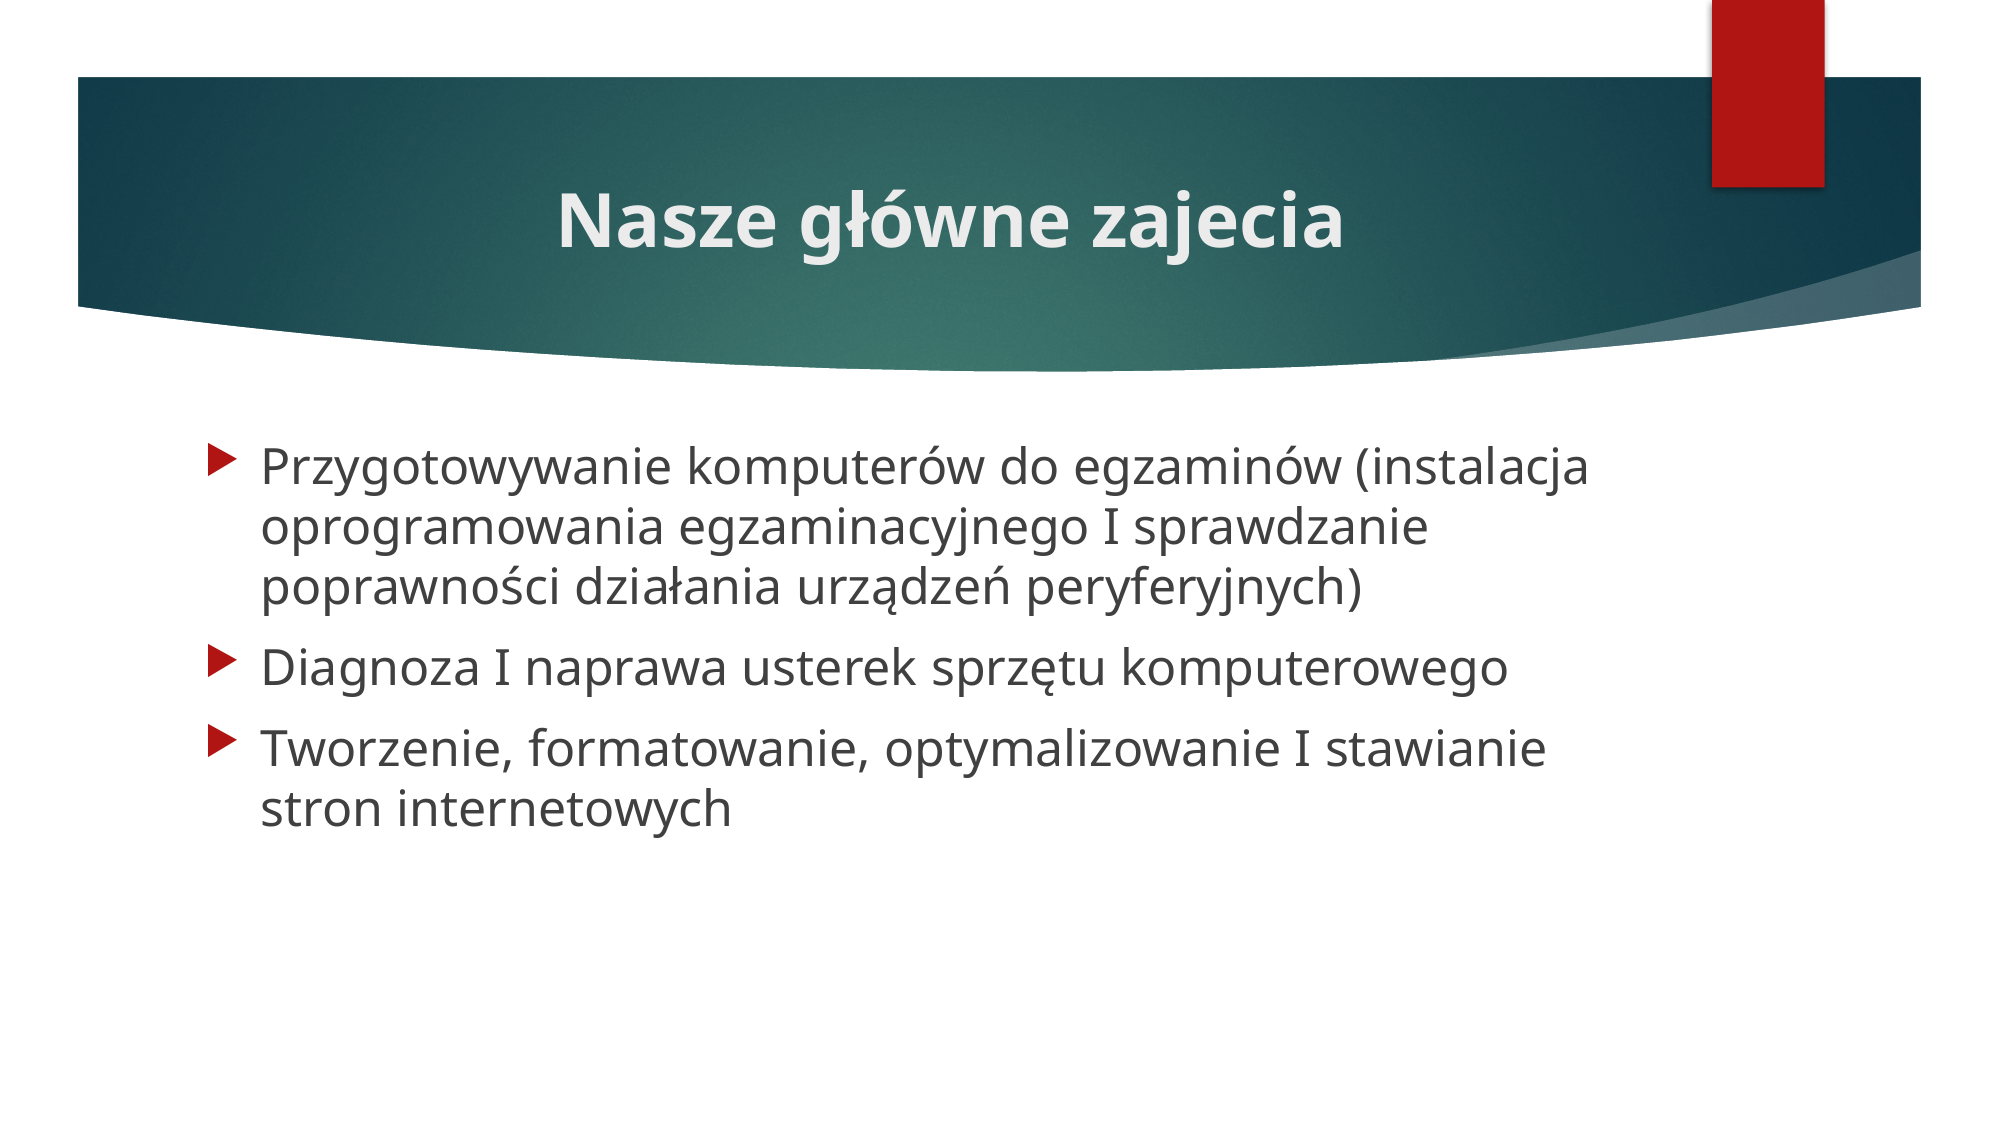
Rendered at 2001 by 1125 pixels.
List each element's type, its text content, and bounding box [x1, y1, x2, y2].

picture [79, 78, 1920, 371]
title Nasze główne zajecia [189, 159, 1713, 276]
list Przygotowywanie komputerów do egzaminów (instalacja oprogramowania egzaminacyjnego I sprawdzanie poprawności działania urządzeń peryferyjnych) Diagnoza I naprawa usterek sprzętu komputerowego Tworzenie, formatowanie, optymalizowanie I stawianie stron internetowych [189, 427, 1638, 988]
